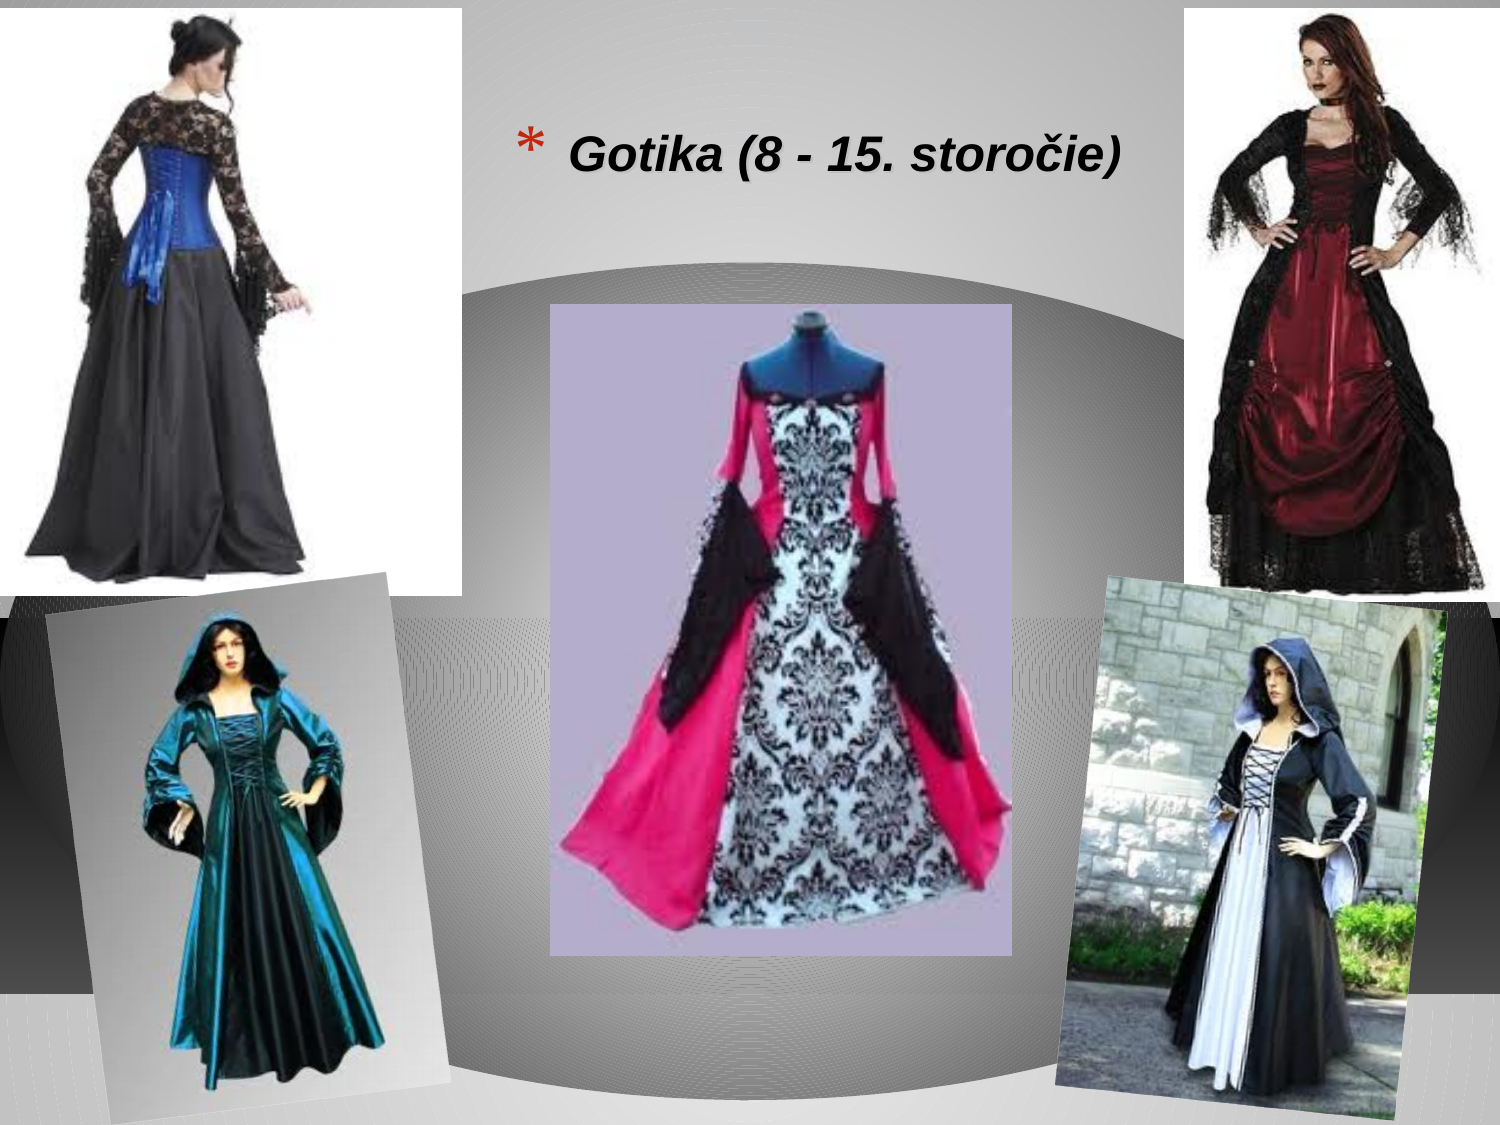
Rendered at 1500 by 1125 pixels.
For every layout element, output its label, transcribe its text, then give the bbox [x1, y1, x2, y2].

picture [0, 8, 462, 1125]
picture [1054, 8, 1500, 1122]
picture [550, 304, 1012, 956]
title Gotika (8 - 15. storočie) [462, 113, 1161, 244]
